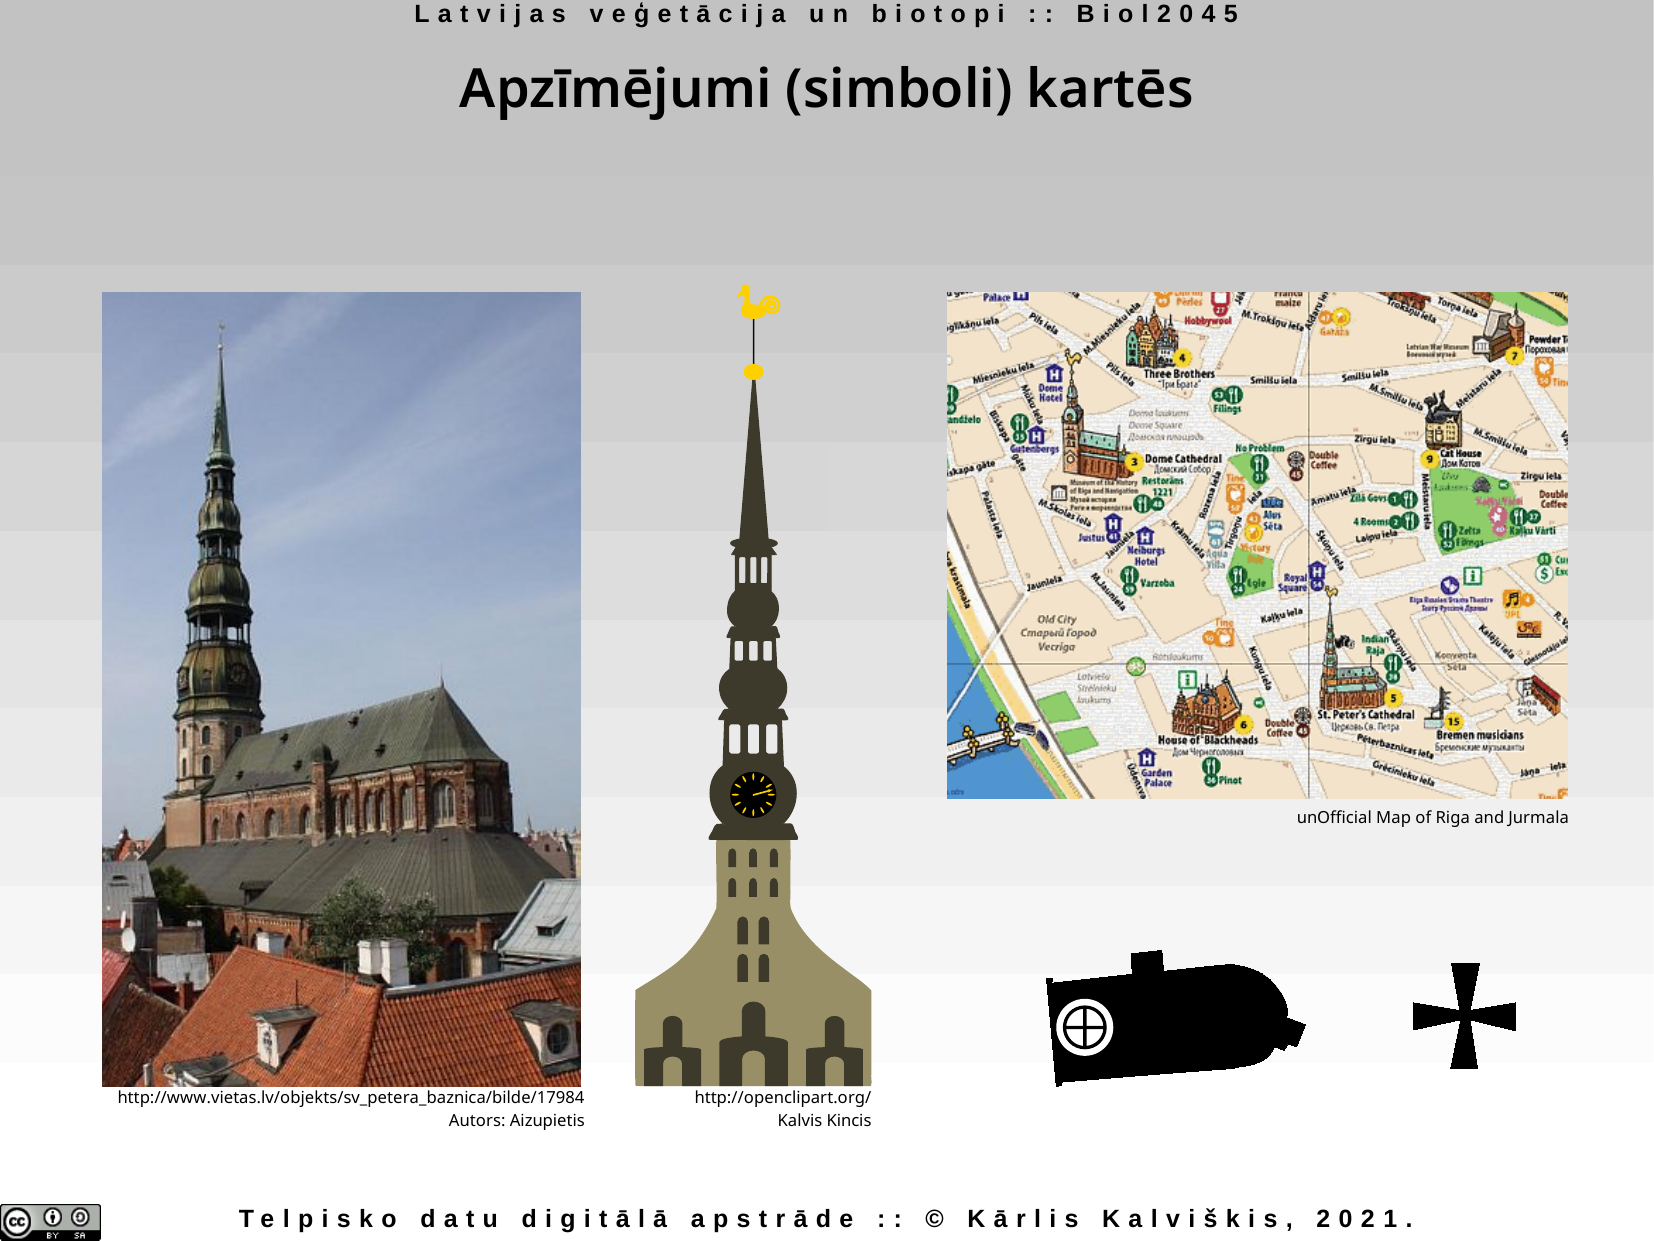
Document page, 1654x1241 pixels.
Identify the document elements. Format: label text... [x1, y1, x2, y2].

title Apzīmējumi (simboli) kartēs [29, 49, 1625, 296]
text_box [1413, 963, 1516, 1069]
picture [0, 0, 1654, 1241]
text_box http://openclipart.org/ Kalvis Kincis [704, 1091, 872, 1132]
text_box http://www.vietas.lv/objekts/sv_petera_baznica/bilde/17984 Autors: Aizupietis [139, 1091, 586, 1132]
text_box [1046, 950, 1306, 1087]
text_box unOfficial Map of Riga and Jurmala [1311, 808, 1570, 829]
